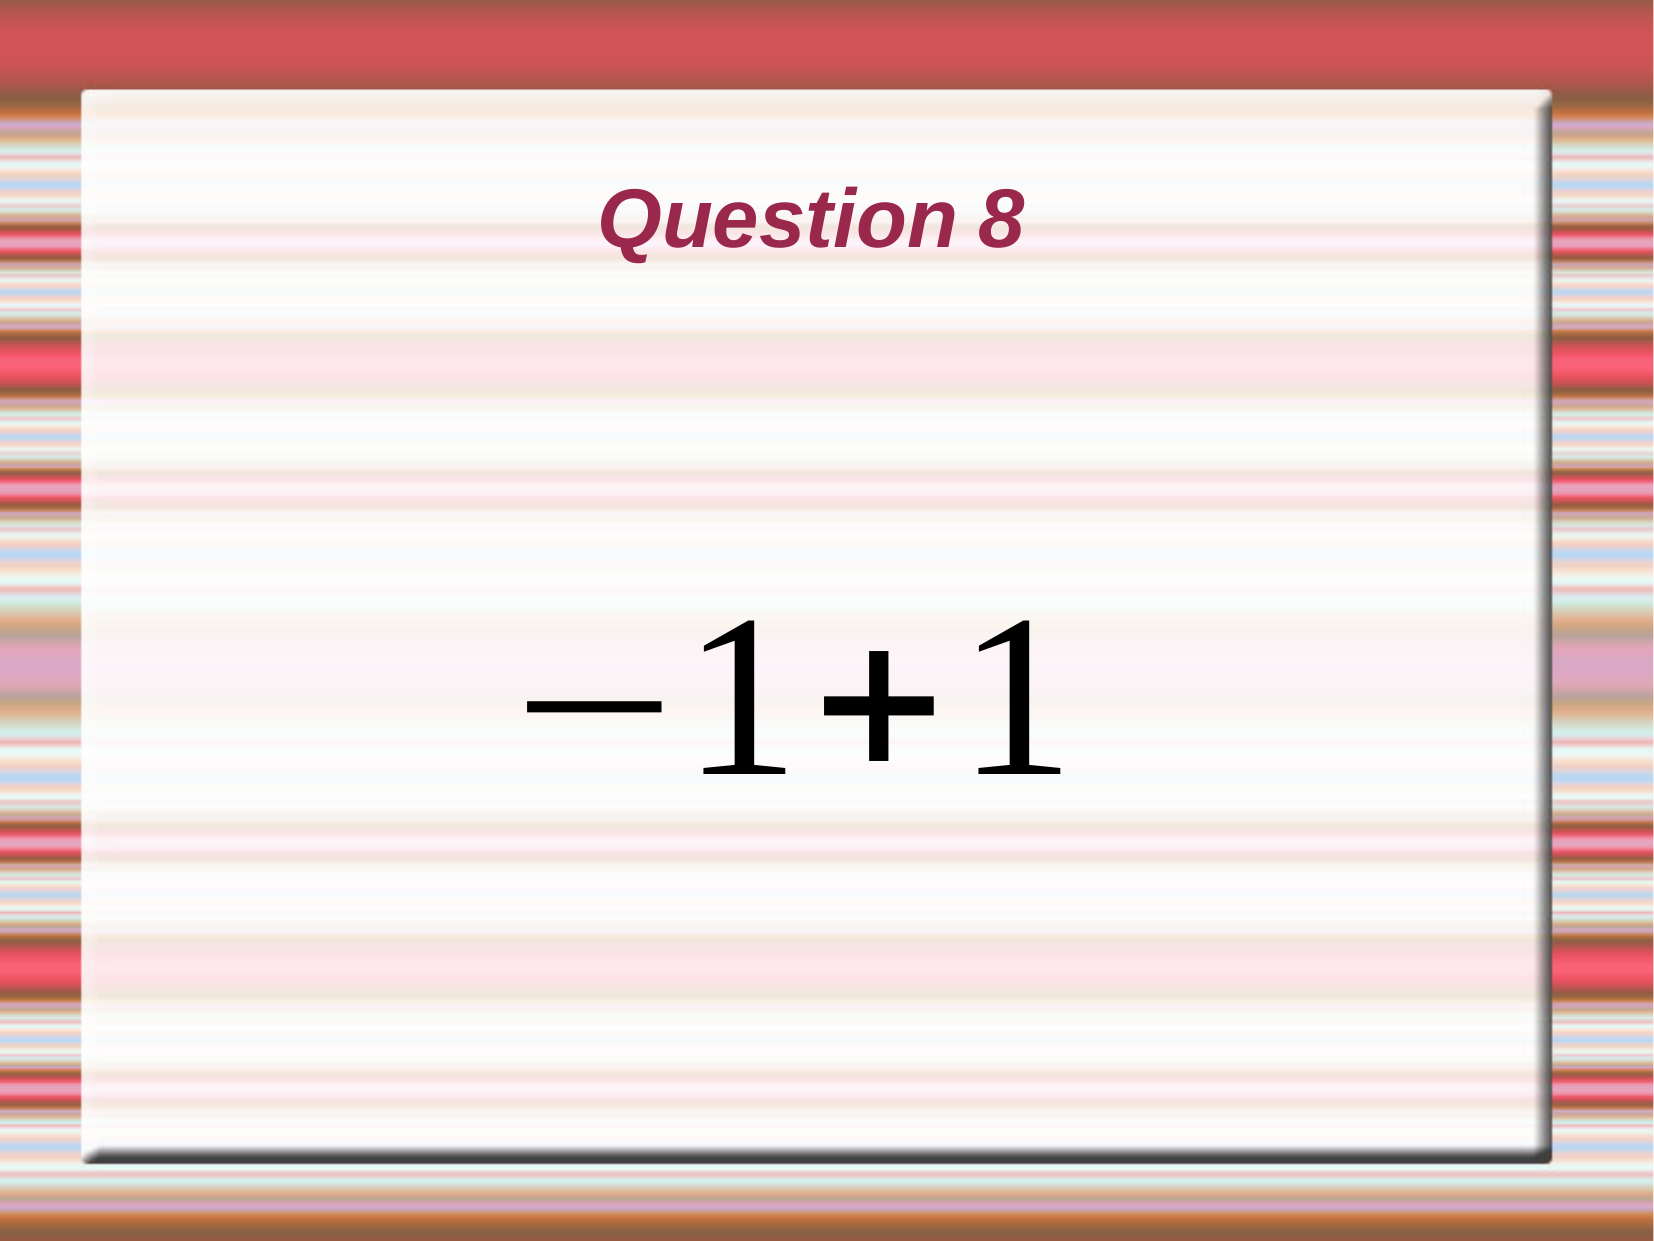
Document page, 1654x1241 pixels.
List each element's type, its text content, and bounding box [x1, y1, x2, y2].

title Question 8 [88, 114, 1534, 322]
picture [0, 0, 1654, 1241]
chart [496, 566, 1082, 825]
